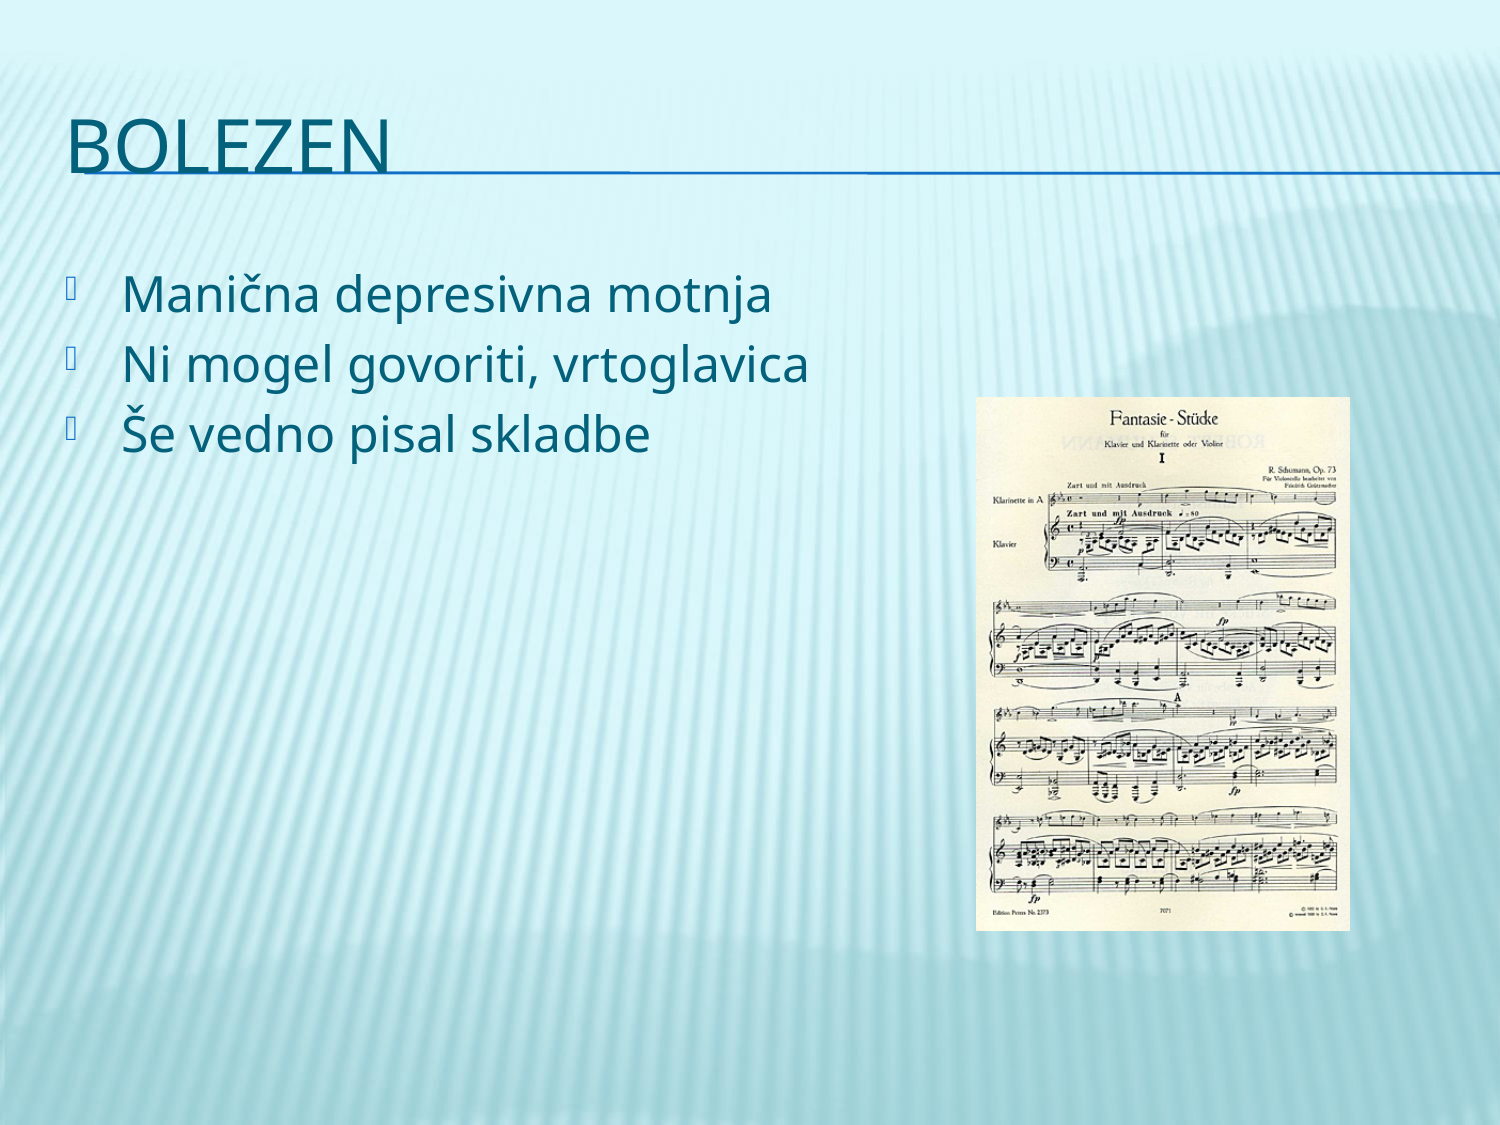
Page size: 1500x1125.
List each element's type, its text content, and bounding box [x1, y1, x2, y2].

title BOLEZEN [50, 75, 1475, 213]
picture [0, 0, 1500, 1125]
list Manična depresivna motnja Ni mogel govoriti, vrtoglavica Še vedno pisal skladbe [50, 254, 1475, 998]
